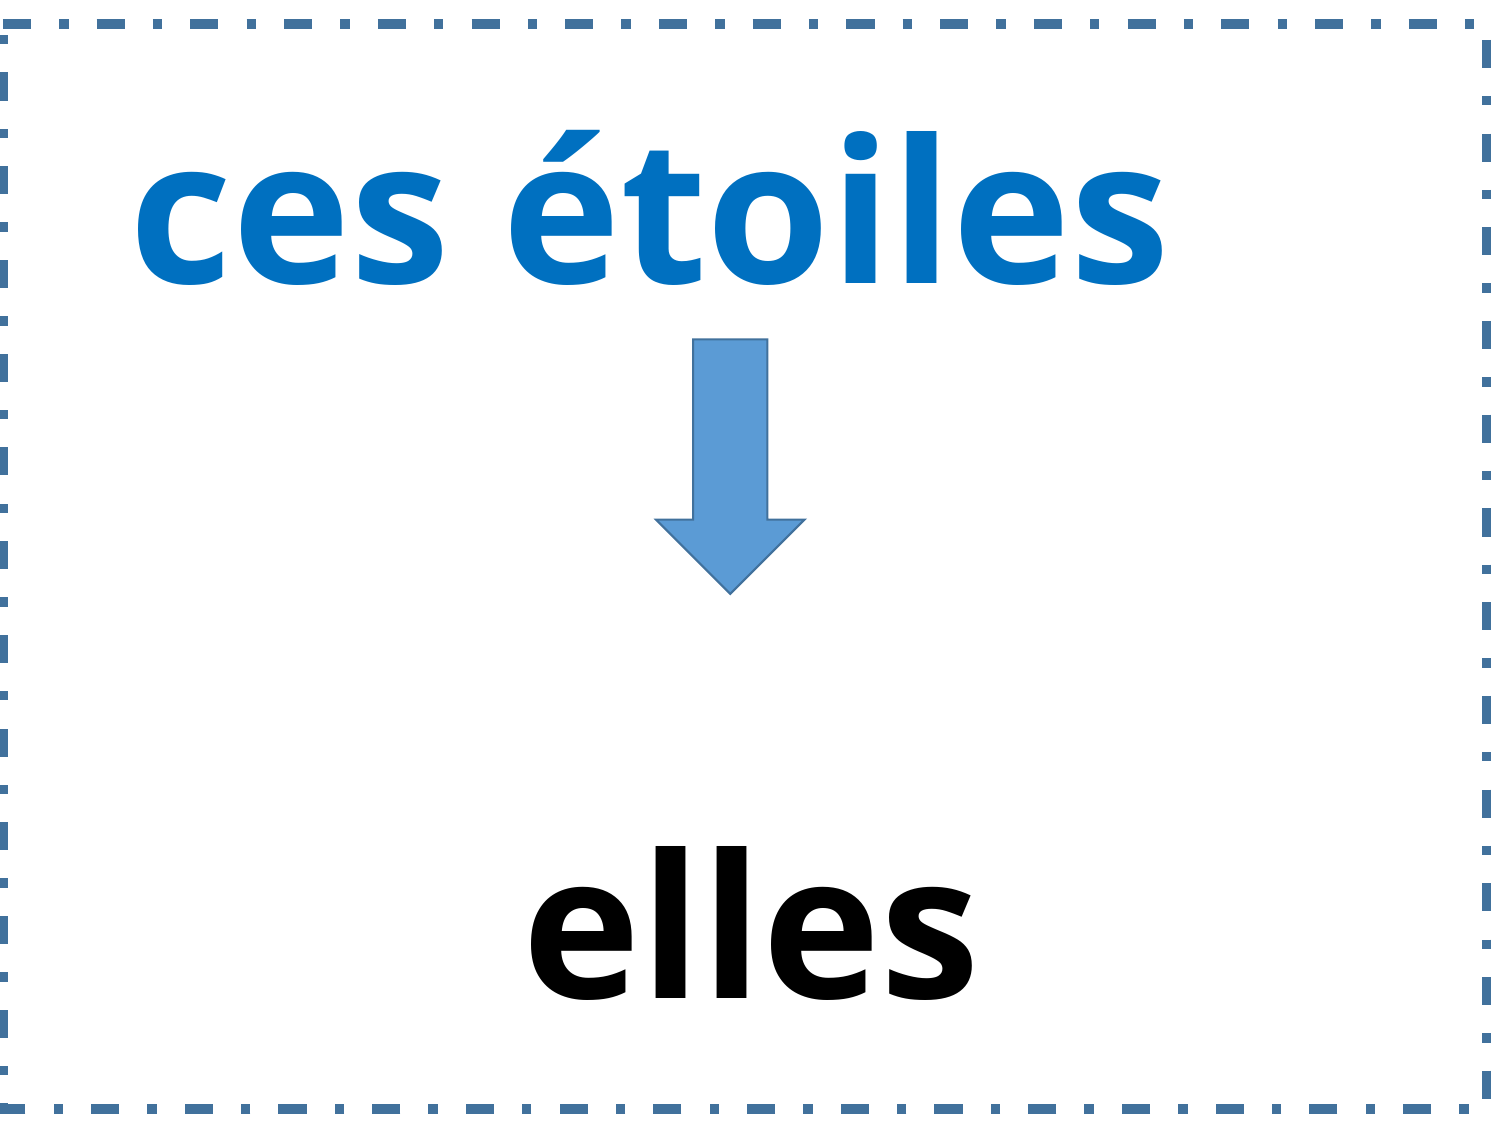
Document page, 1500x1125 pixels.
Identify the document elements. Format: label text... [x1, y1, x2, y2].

text_box elles [507, 792, 1033, 1047]
text_box ces étoiles [115, 76, 1426, 331]
text_box [656, 339, 805, 594]
